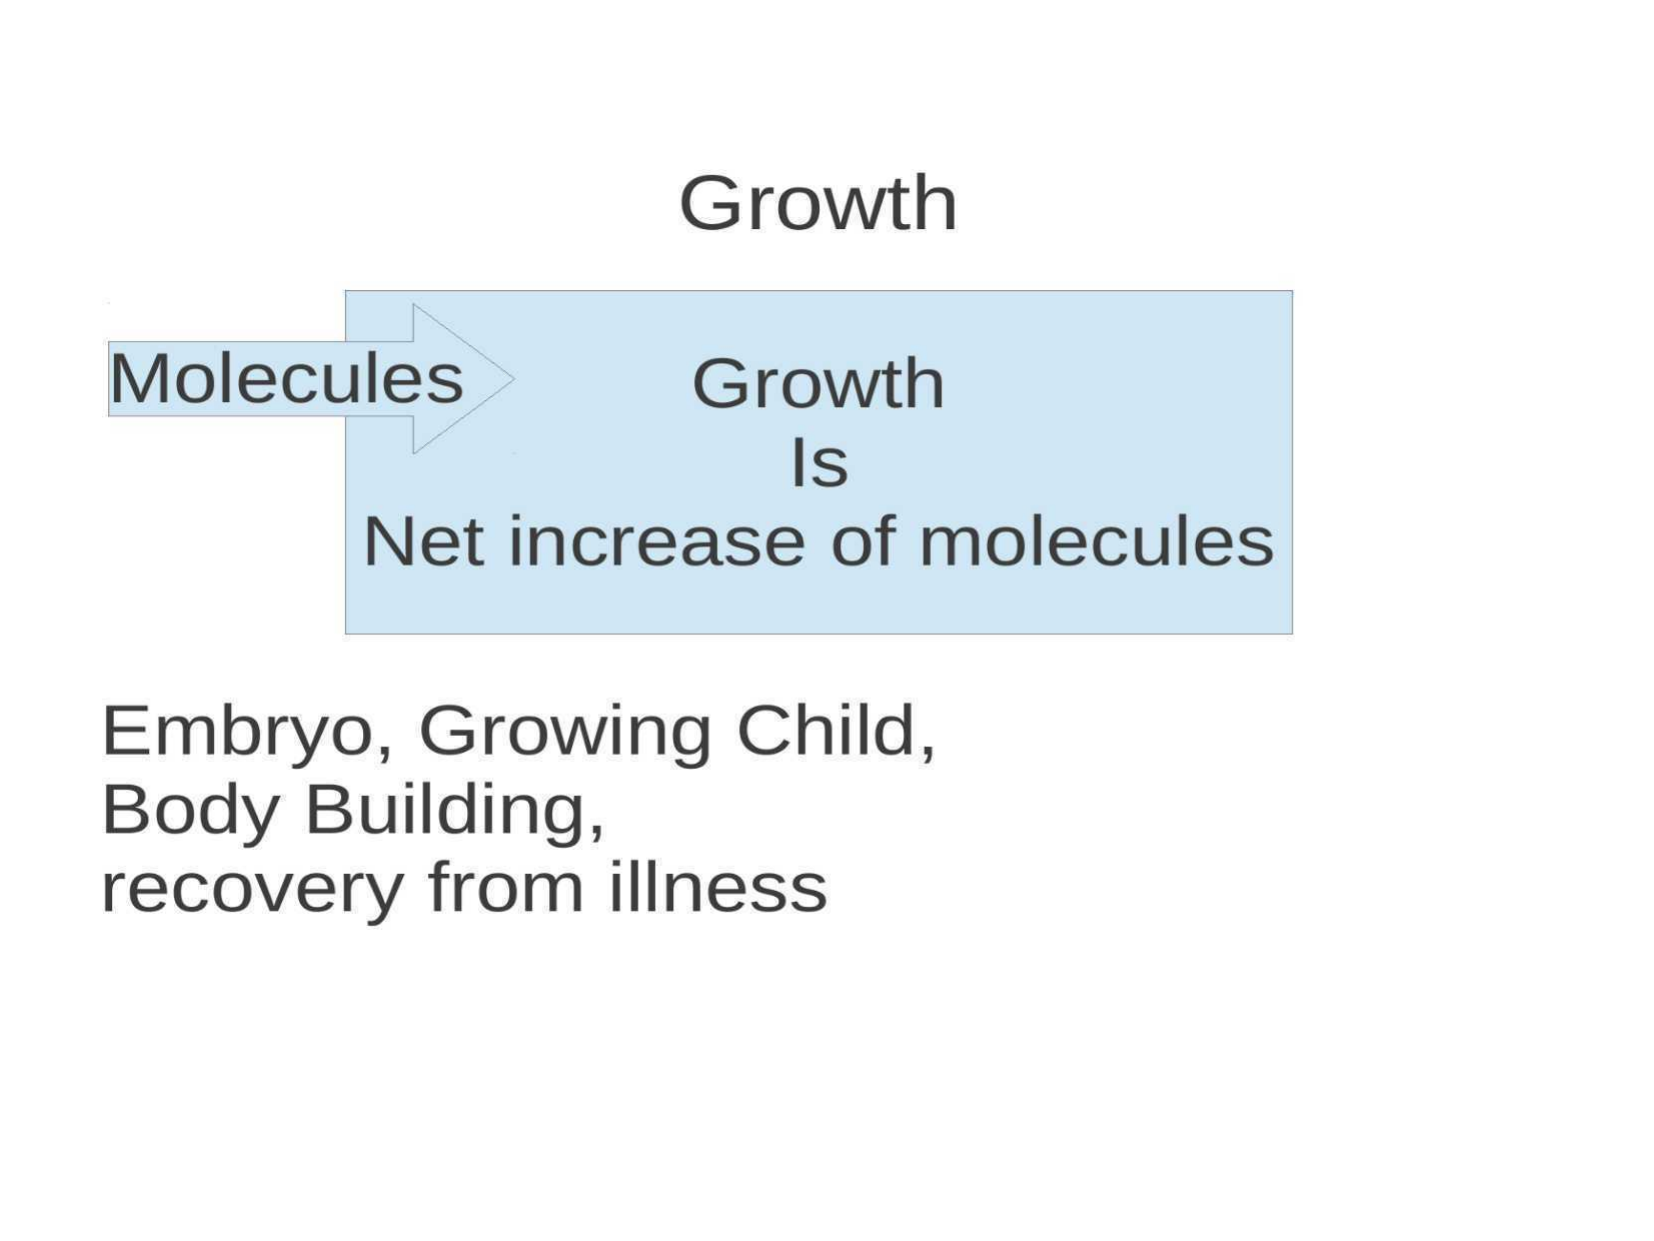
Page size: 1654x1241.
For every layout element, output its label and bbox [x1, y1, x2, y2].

picture [30, 73, 1610, 1126]
